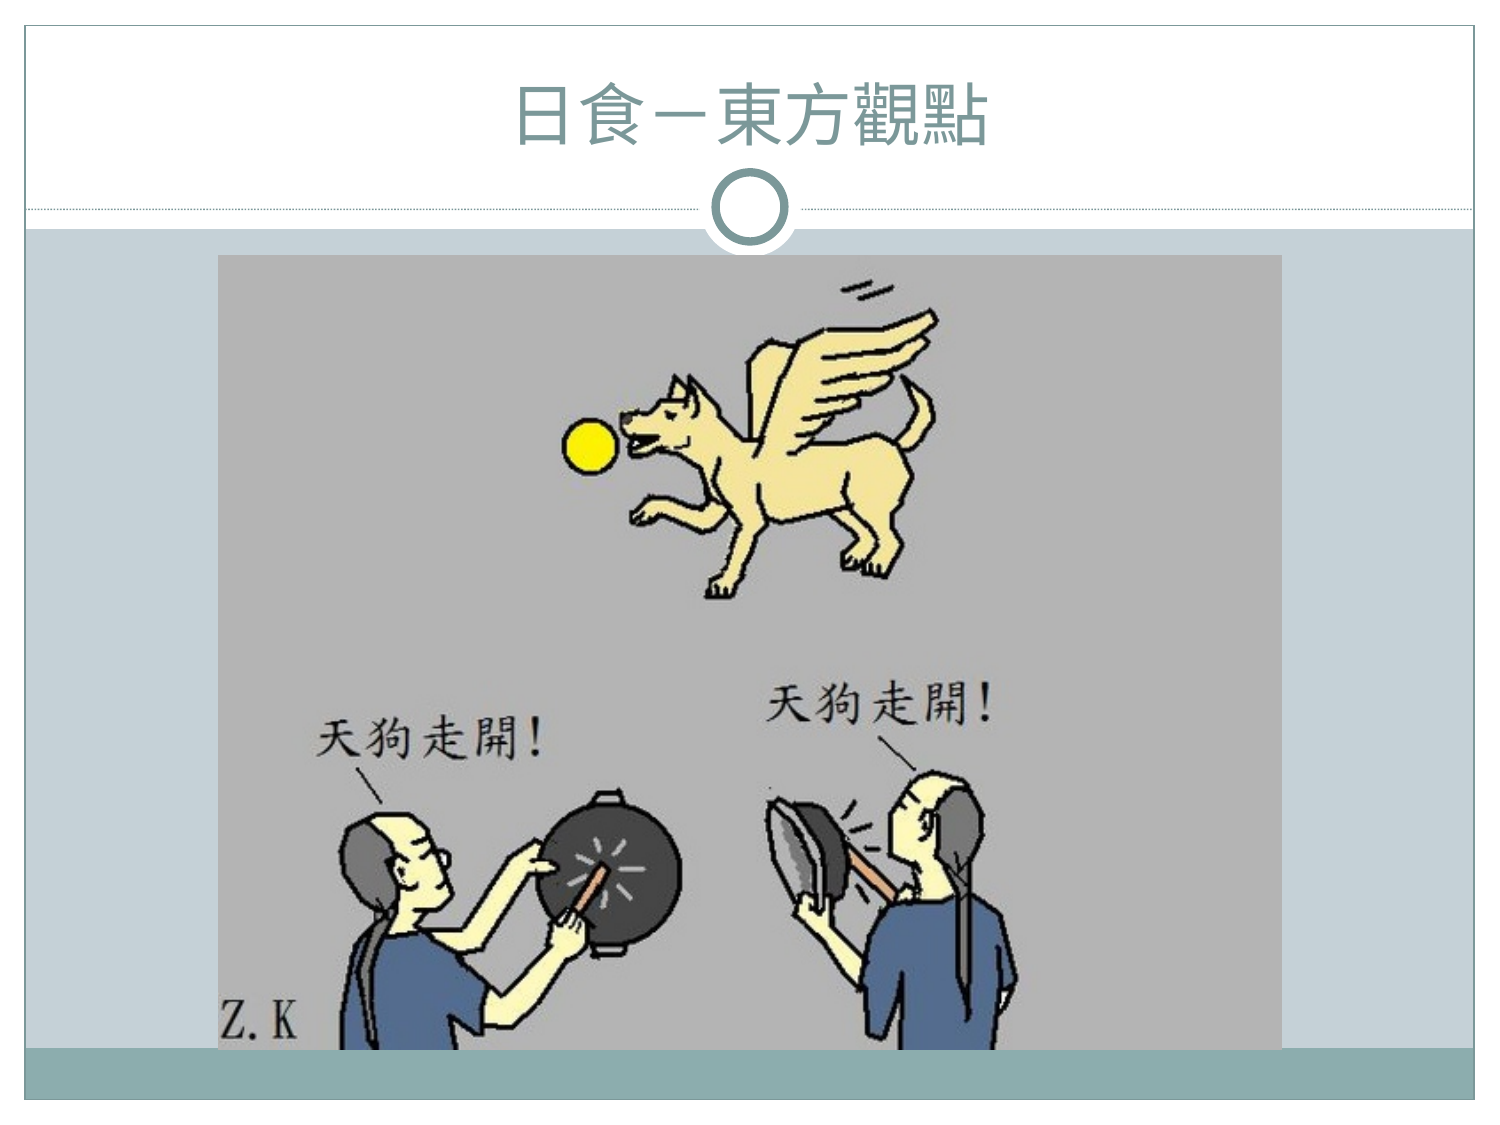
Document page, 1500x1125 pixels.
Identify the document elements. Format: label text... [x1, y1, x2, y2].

picture [218, 255, 1282, 1050]
title 日食－東方觀點 [49, 37, 1450, 162]
